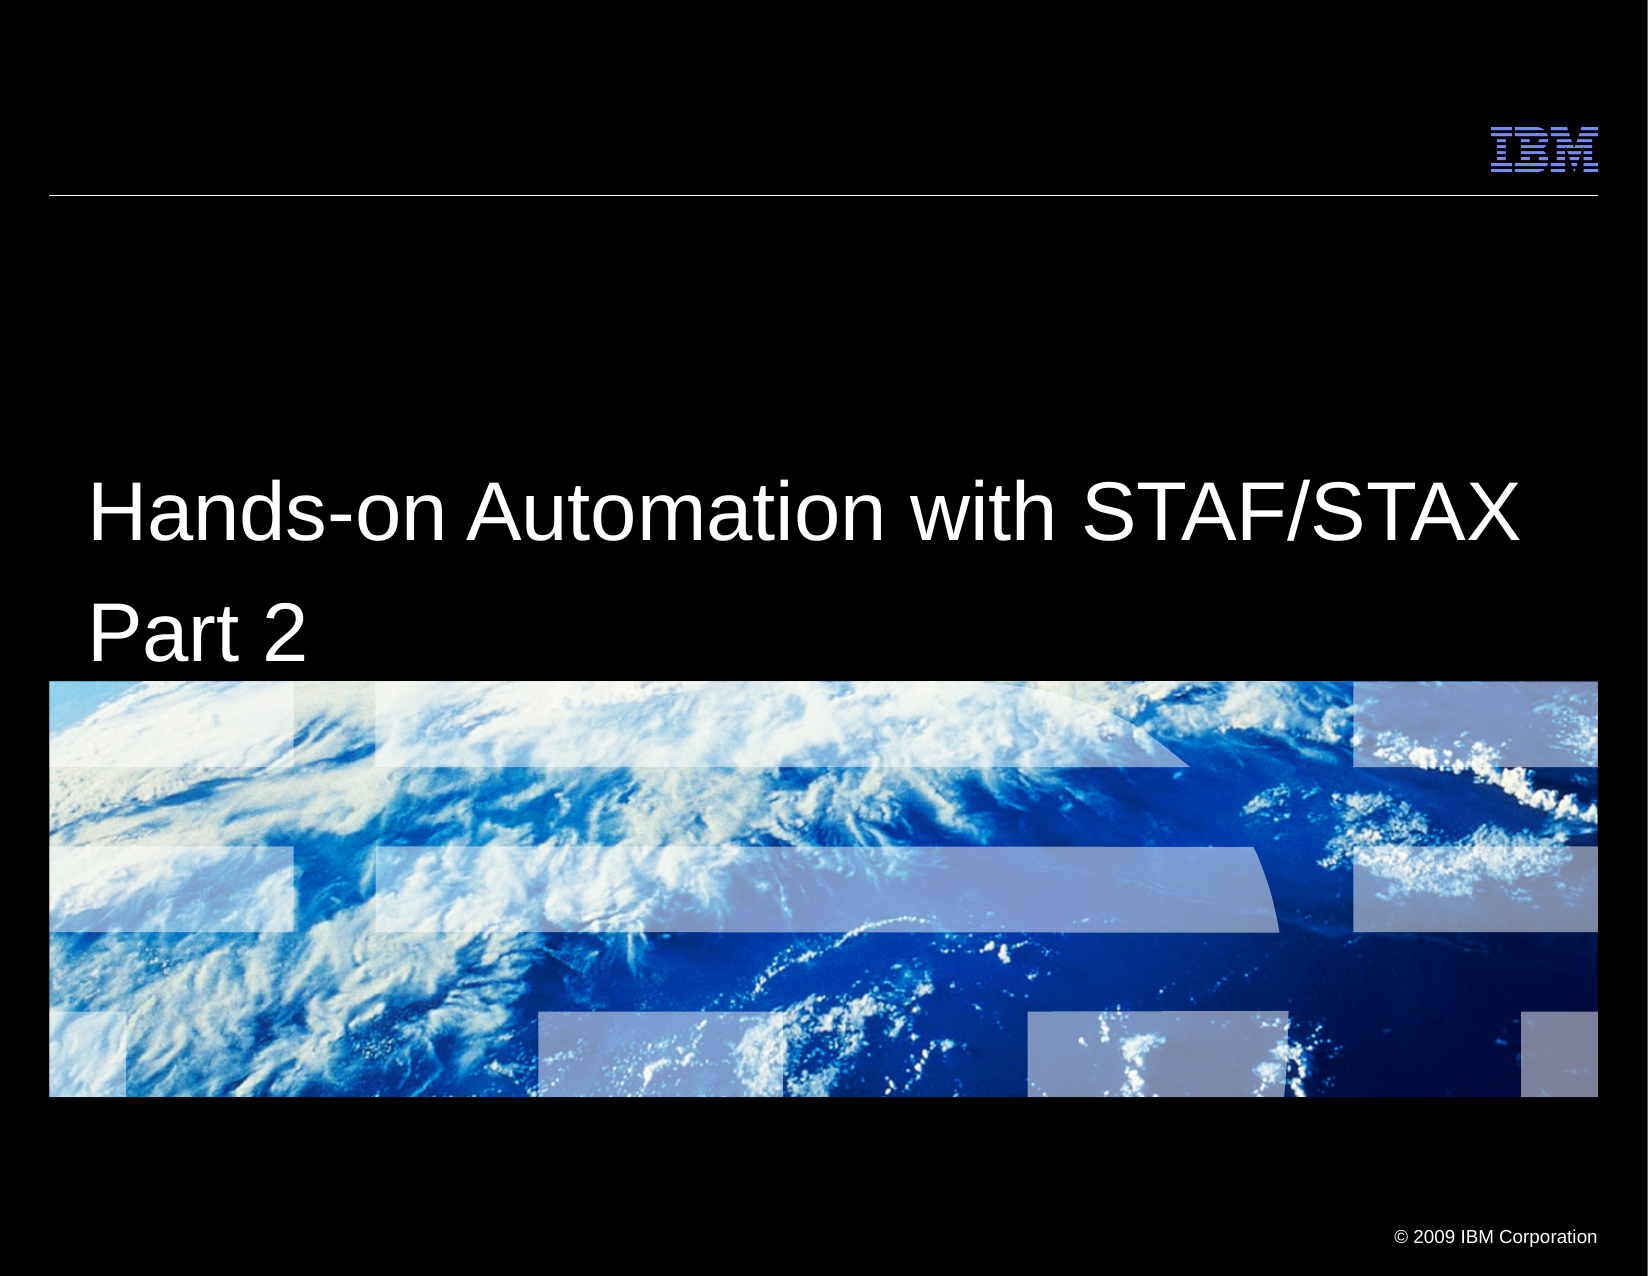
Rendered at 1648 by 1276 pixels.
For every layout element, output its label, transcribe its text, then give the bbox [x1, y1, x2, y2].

title Hands-on Automation with STAF/STAX Part 2 [70, 414, 1648, 688]
picture [49, 688, 1598, 1097]
picture [1491, 127, 1598, 172]
